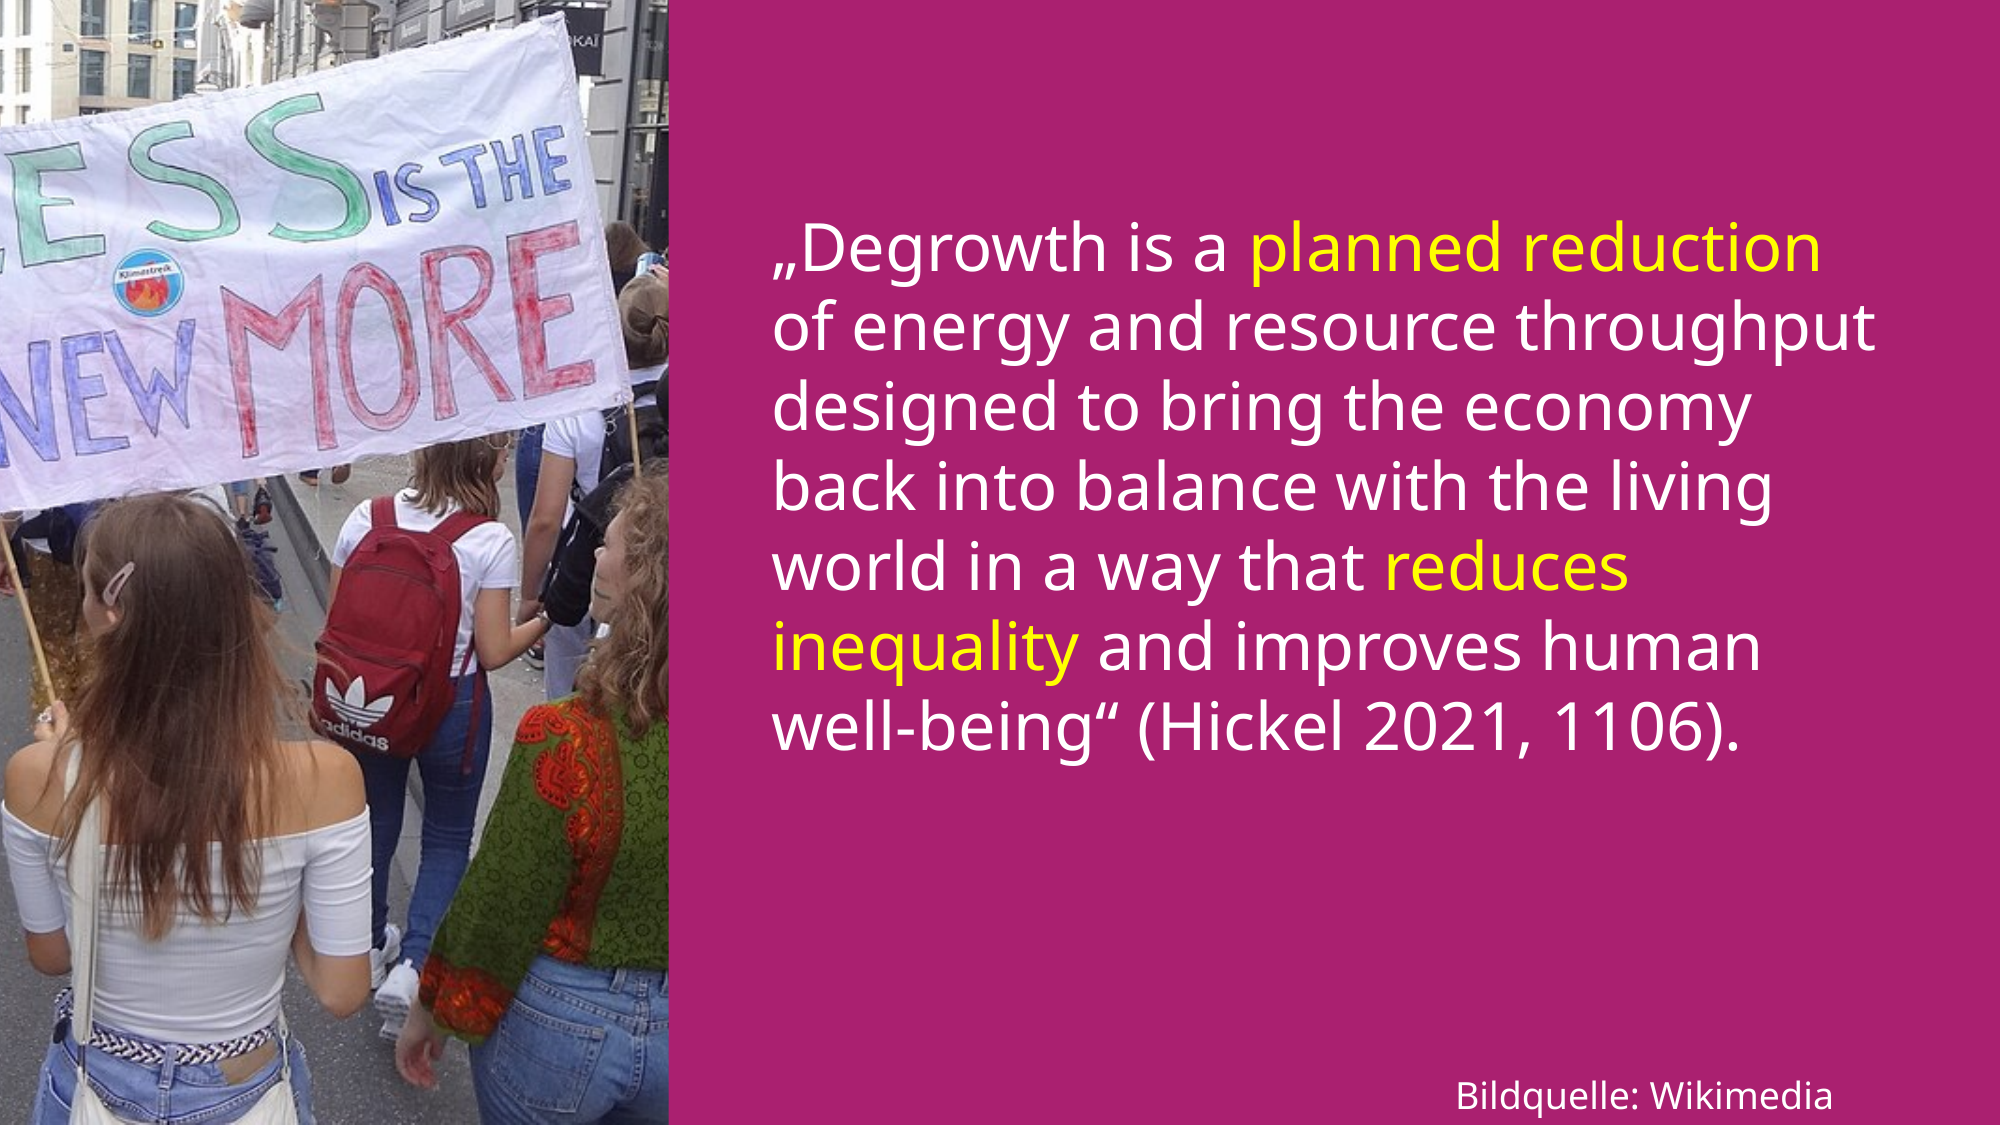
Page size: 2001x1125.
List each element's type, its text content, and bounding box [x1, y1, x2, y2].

text_box Bildquelle: Wikimedia Commons [1440, 1064, 2000, 1125]
text_box „Degrowth is a planned reduction of energy and resource throughput designed to bring the economy back into balance with the living world in a way that reduces inequality and improves human well-being“ (Hickel 2021, 1106). [756, 196, 1910, 778]
picture [0, 0, 669, 1125]
